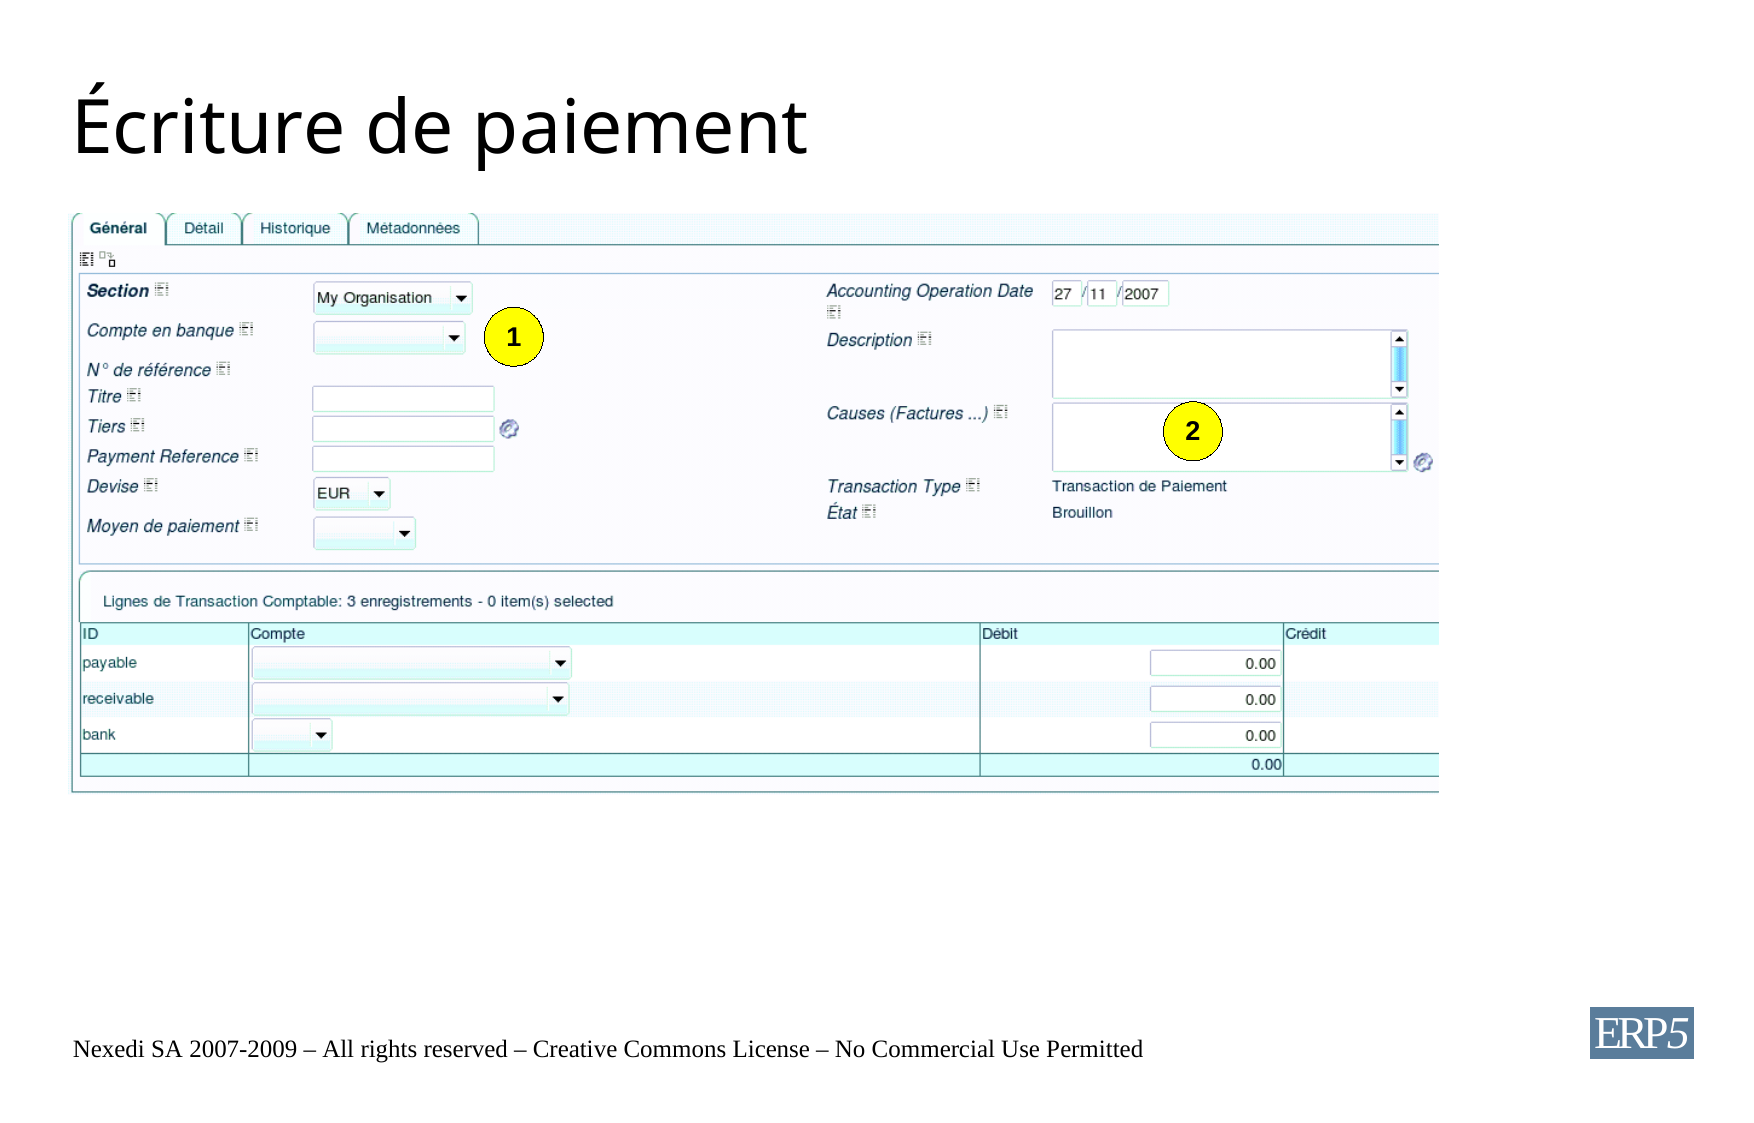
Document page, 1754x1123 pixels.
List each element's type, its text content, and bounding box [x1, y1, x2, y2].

text_box 1 [484, 307, 544, 367]
picture [68, 213, 1439, 795]
title Écriture de paiement [71, 63, 1707, 187]
text_box 2 [1163, 401, 1223, 461]
